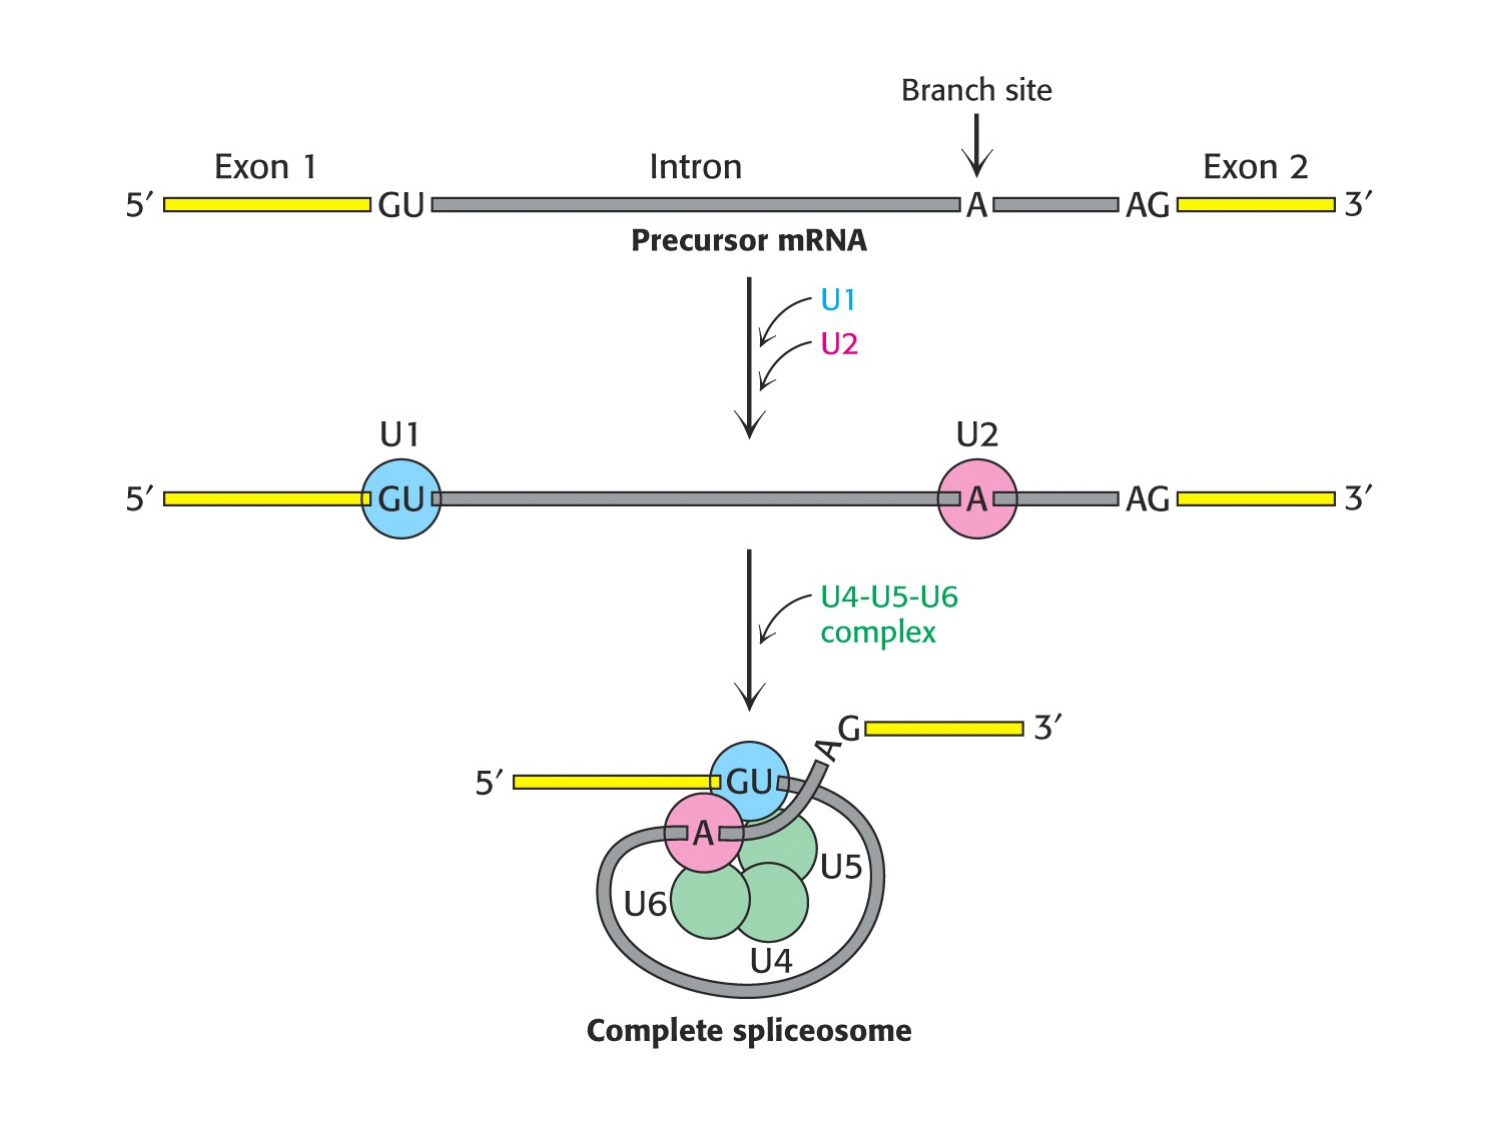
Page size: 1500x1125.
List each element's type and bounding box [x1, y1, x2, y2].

picture [103, 62, 1397, 1063]
